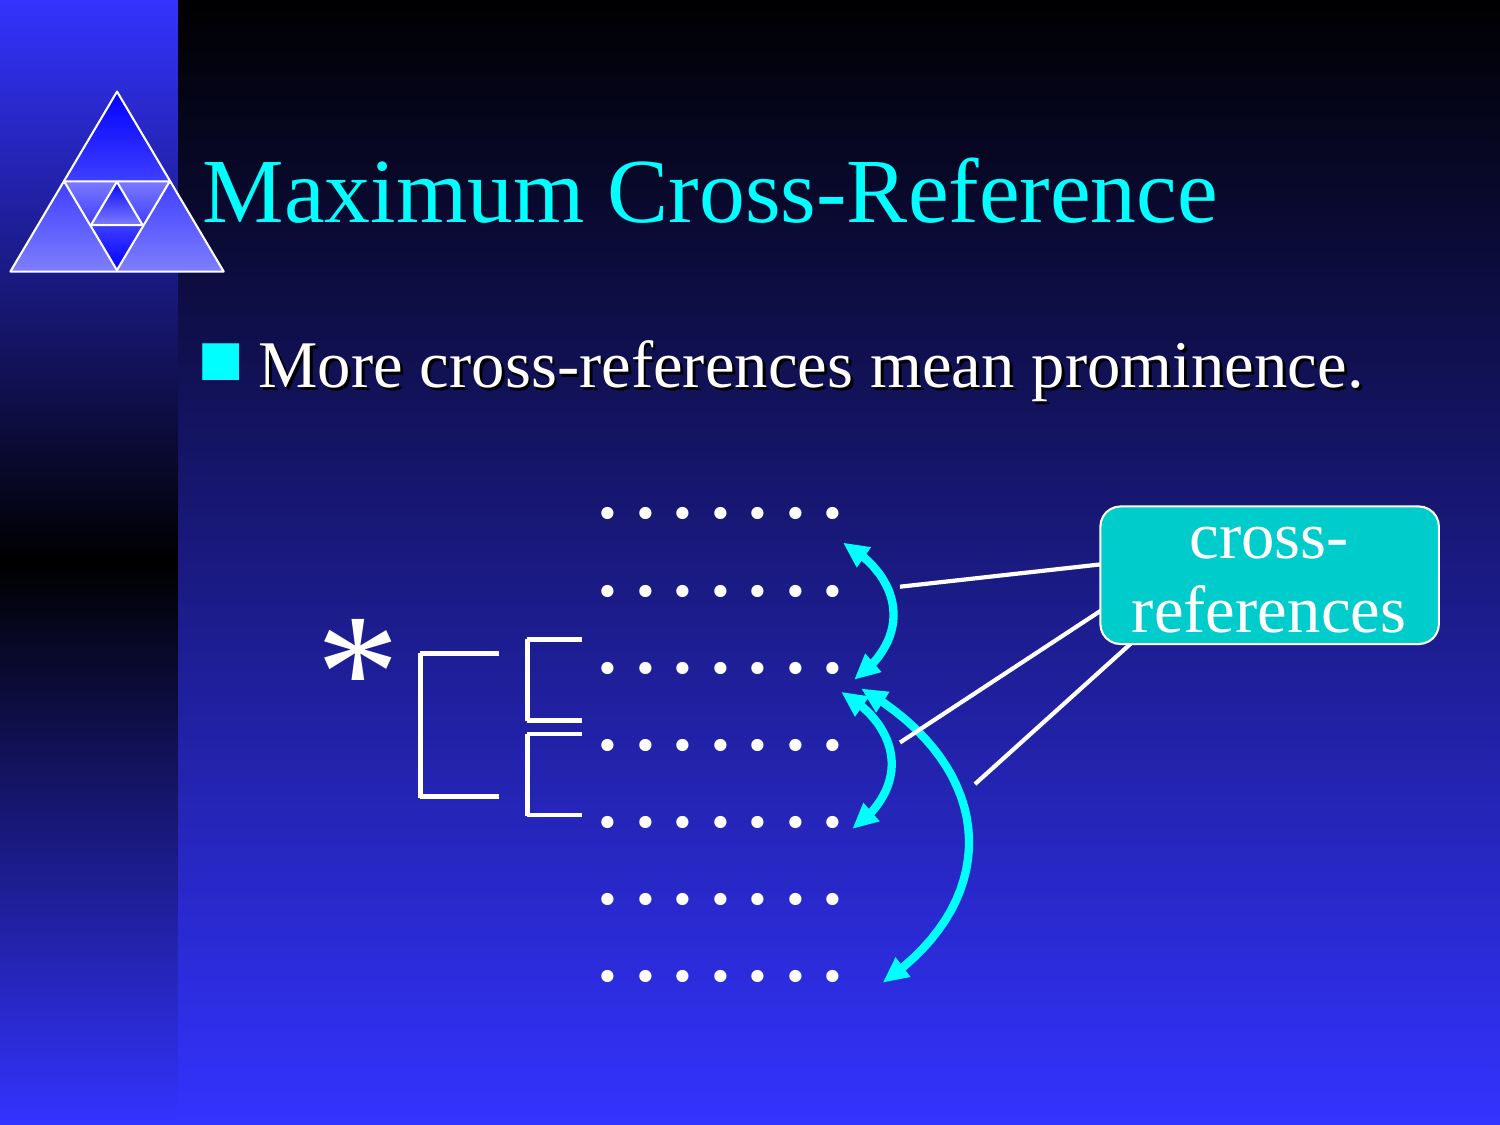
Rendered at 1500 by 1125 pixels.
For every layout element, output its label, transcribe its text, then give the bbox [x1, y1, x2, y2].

text_box [1100, 506, 1439, 639]
text_box . . . . . . . . . . . . . . . . . . . . . . . . . . . . . . . . . . . . . . . . . . . . . . . . . [583, 449, 909, 1005]
text_box * [301, 572, 512, 772]
list More cross-references mean prominence. [187, 324, 1463, 538]
title Maximum Cross-Reference [187, 99, 1463, 288]
text_box cross- references [1106, 512, 1433, 639]
text_box [1107, 639, 1432, 645]
